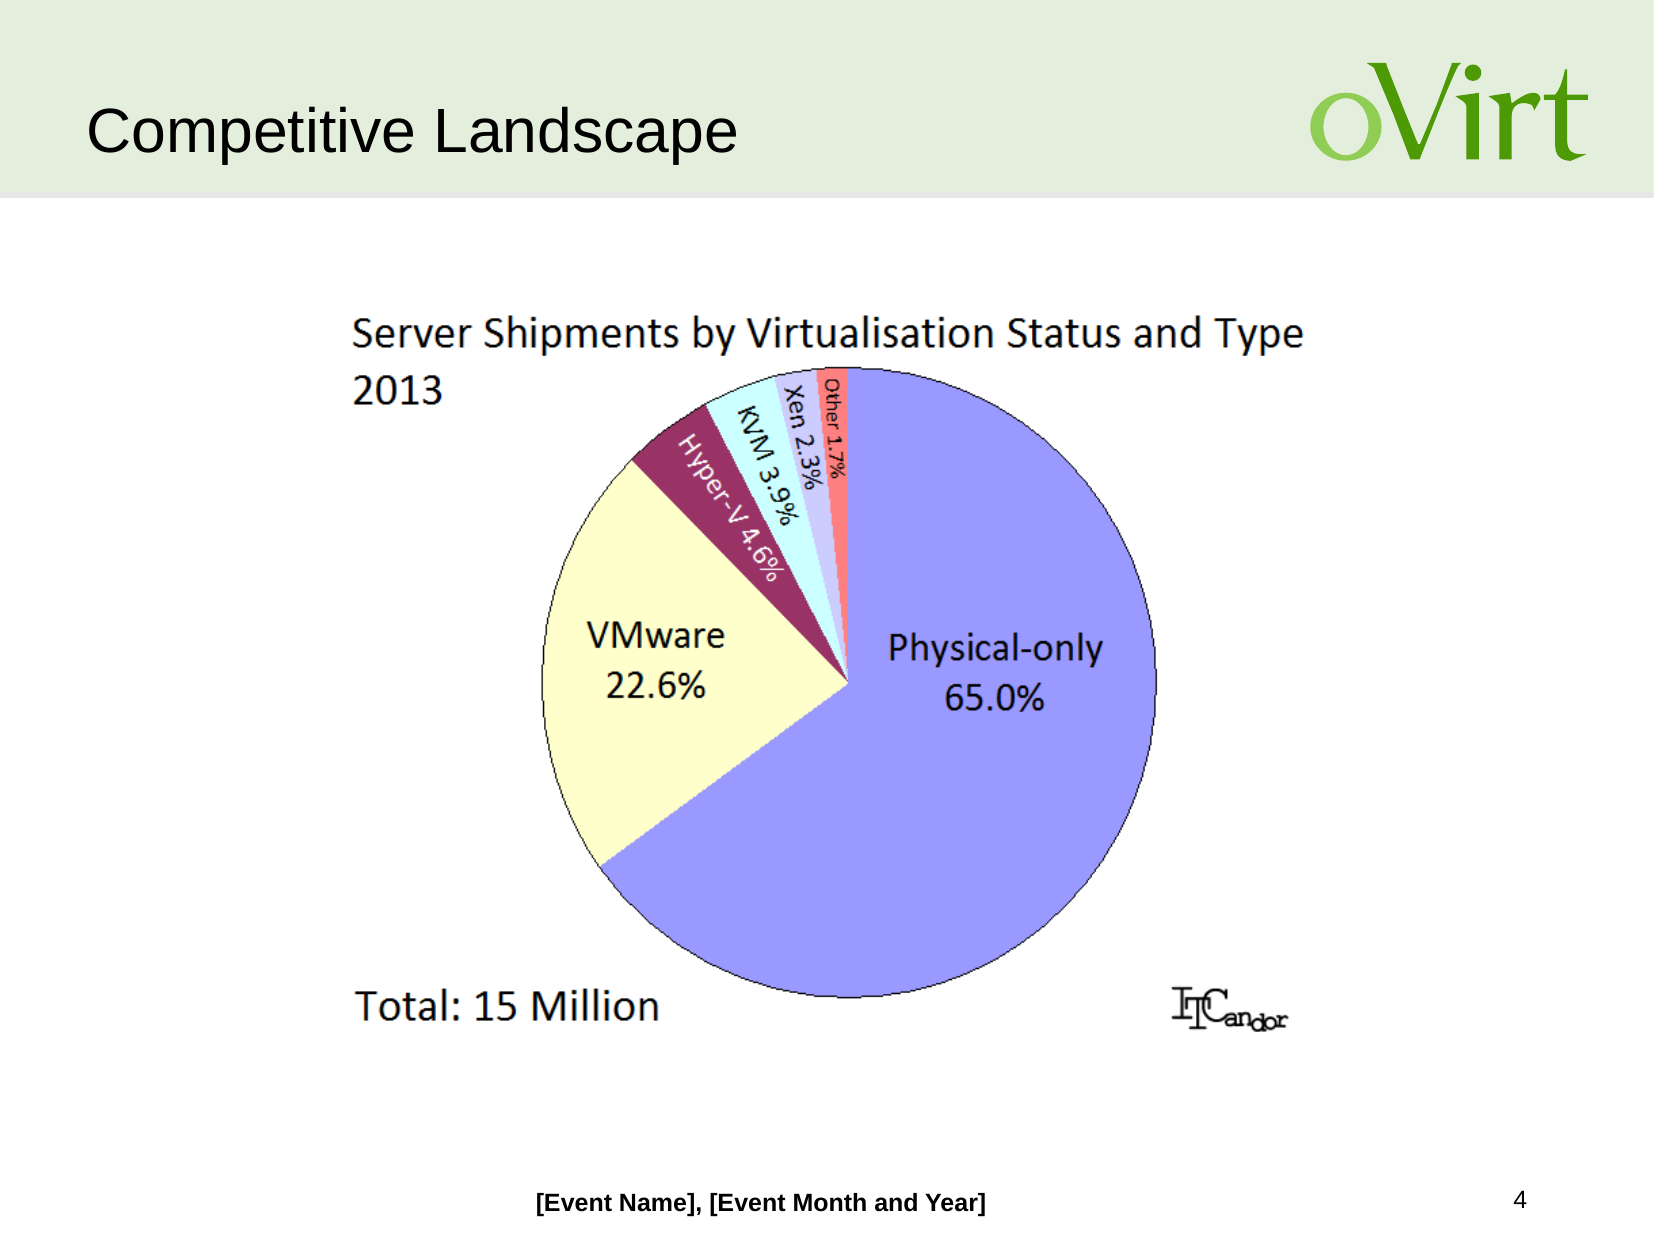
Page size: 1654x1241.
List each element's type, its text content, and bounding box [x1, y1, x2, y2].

title Competitive Landscape [86, 36, 1307, 225]
picture [337, 299, 1313, 1051]
